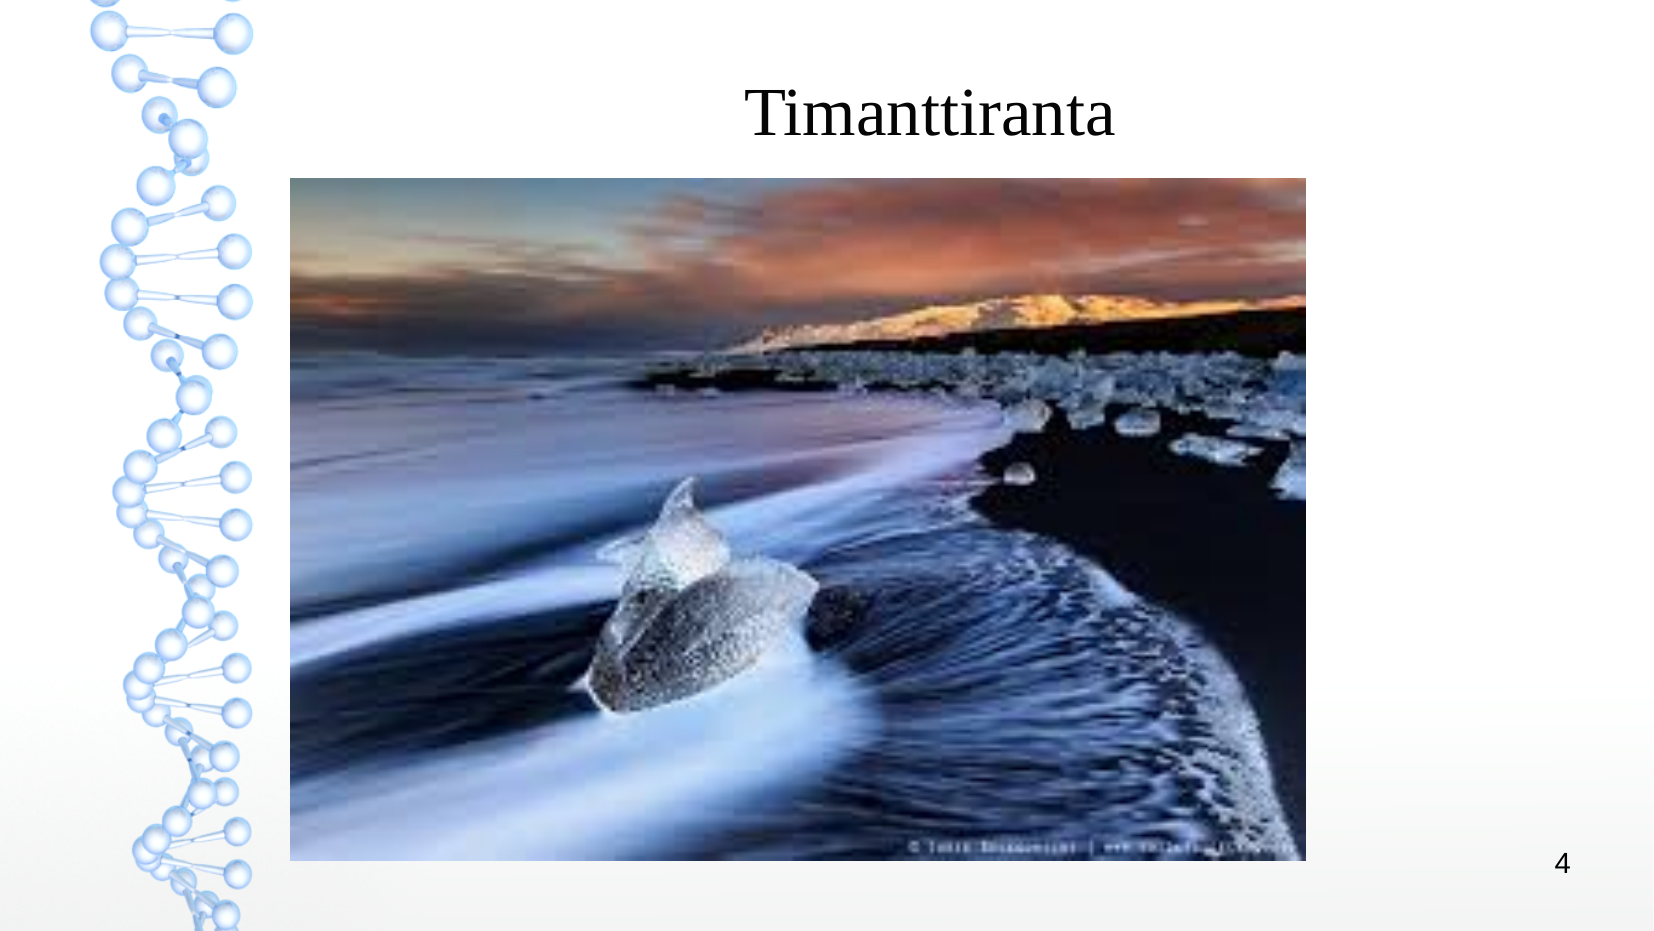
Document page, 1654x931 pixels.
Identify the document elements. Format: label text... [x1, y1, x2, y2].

picture [0, 0, 1654, 931]
title Timanttiranta [265, 35, 1595, 189]
